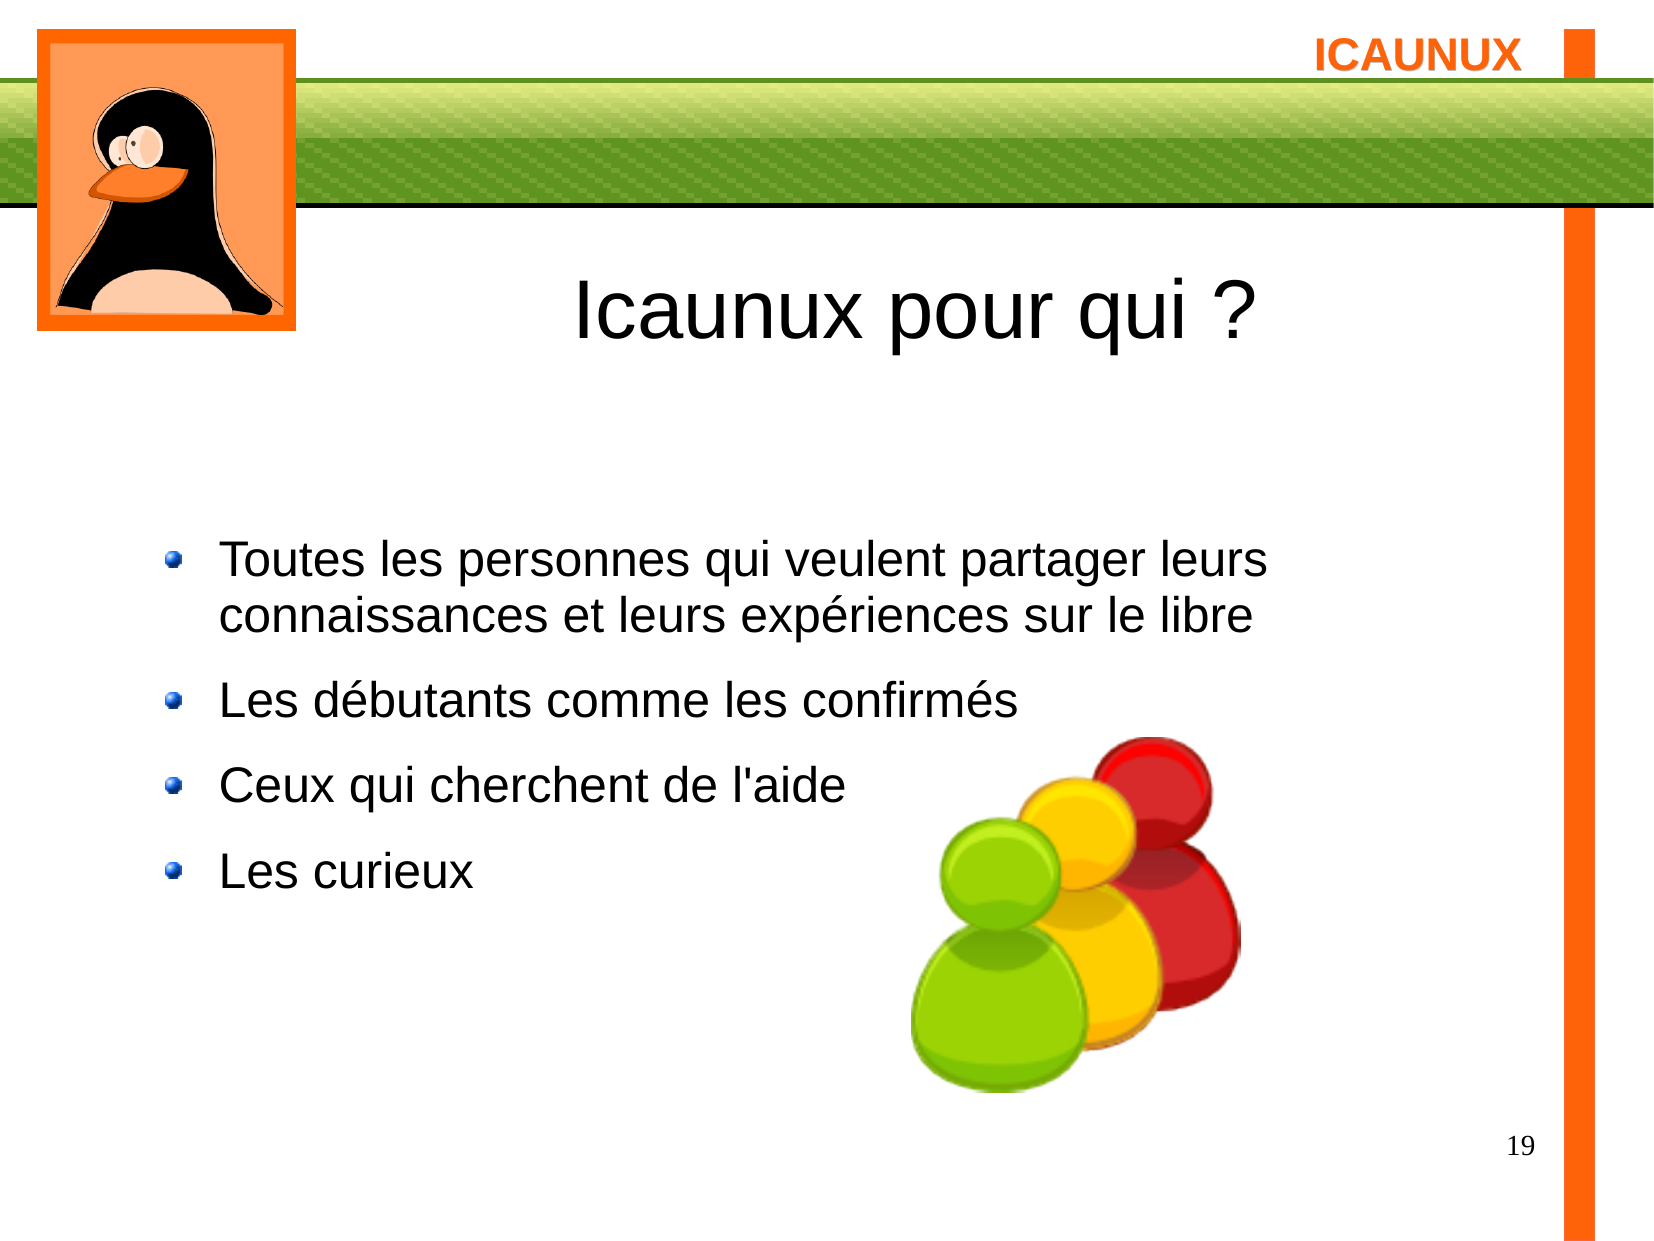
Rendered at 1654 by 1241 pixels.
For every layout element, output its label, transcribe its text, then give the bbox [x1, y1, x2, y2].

picture [0, 29, 1654, 331]
title Icaunux pour qui ? [324, 235, 1506, 384]
picture [911, 737, 1241, 1093]
list Toutes les personnes qui veulent partager leurs connaissances et leurs expériences sur le libre Les débutants comme les confirmés Ceux qui cherchent de l'aide Les curieux [147, 531, 1571, 1168]
